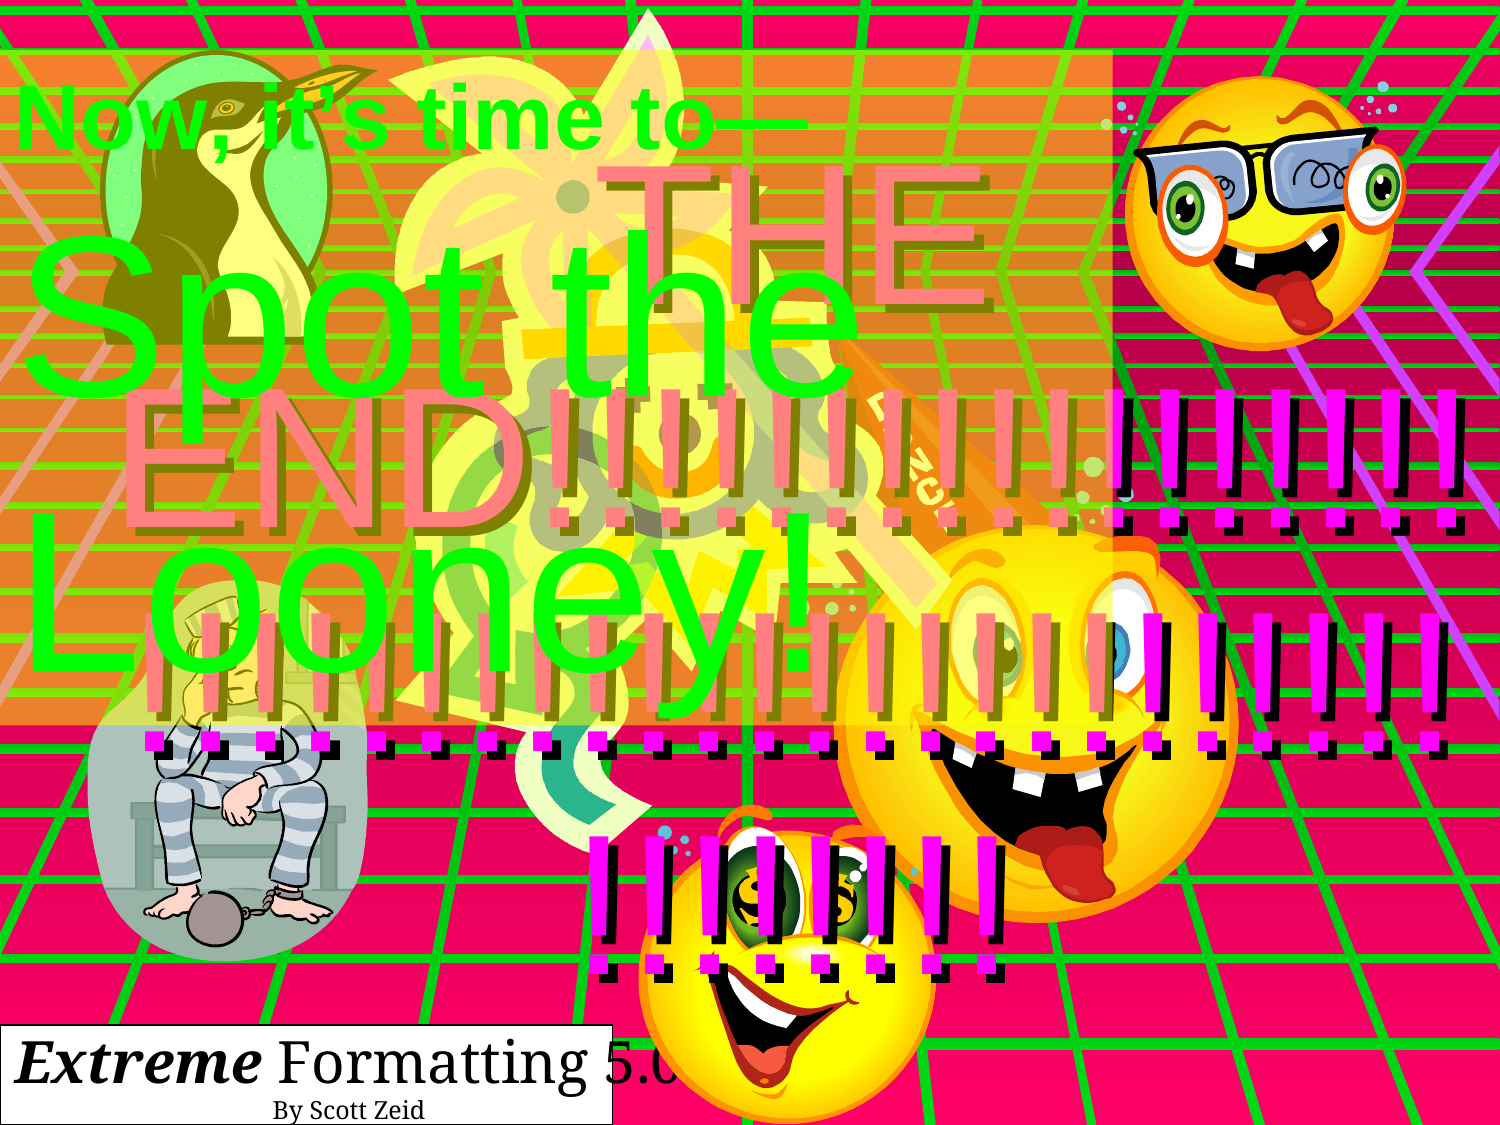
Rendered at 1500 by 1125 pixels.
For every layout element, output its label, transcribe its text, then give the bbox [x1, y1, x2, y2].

title THE END!!!!!!!!!!!!!!!!!!!!!!!!!!!!!!!!!!!!!!!!!!!!!!!!! [87, 0, 1500, 1025]
text_box Now, it’s time to— Spot the Looney! [0, 49, 1113, 726]
picture [637, 1025, 941, 1125]
